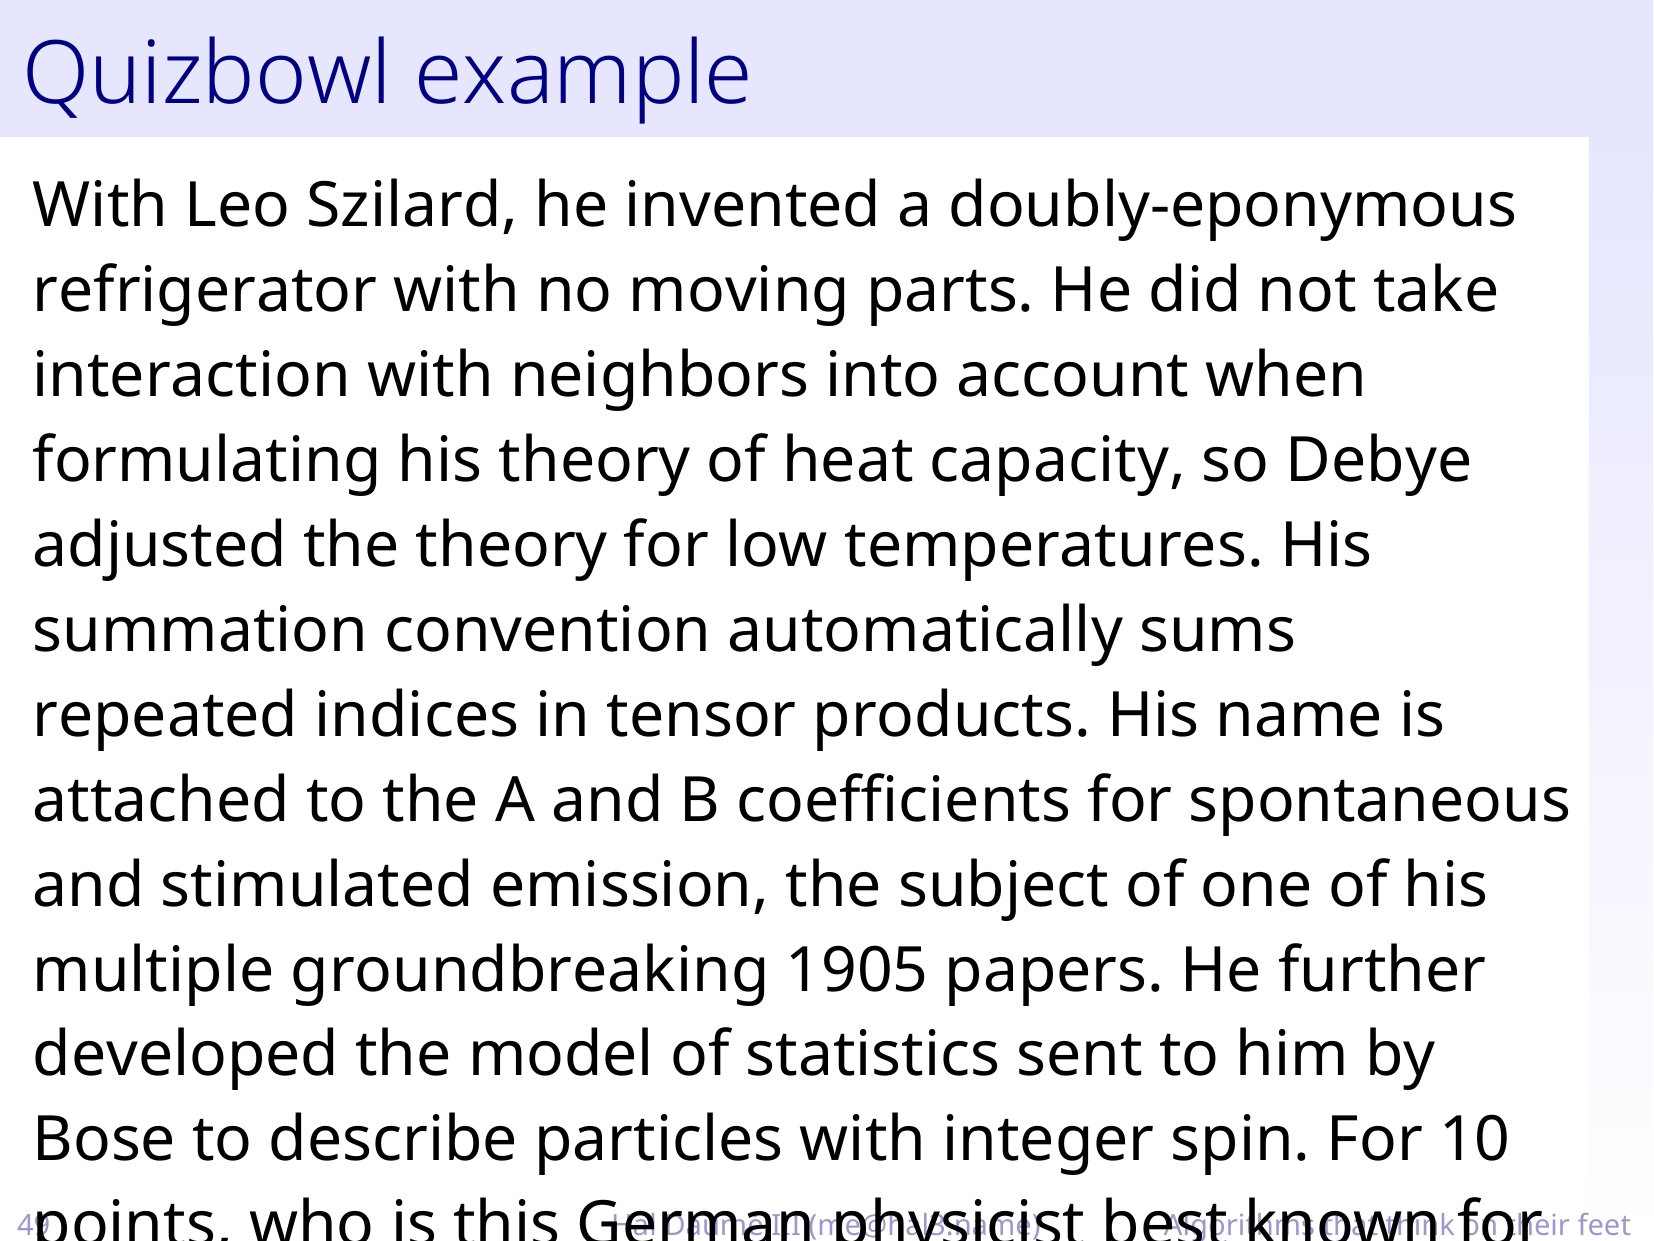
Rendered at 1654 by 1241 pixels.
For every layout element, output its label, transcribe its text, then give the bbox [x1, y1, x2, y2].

list With Leo Szilard, he invented a doubly-eponymous refrigerator with no moving parts. He did not take interaction with neighbors into account when formulating his theory of heat capacity, so Debye adjusted the theory for low temperatures. His summation convention automatically sums repeated indices in tensor products. His name is attached to the A and B coefficients for spontaneous and stimulated emission, the subject of one of his multiple groundbreaking 1905 papers. He further developed the model of statistics sent to him by Bose to describe particles with integer spin. For 10 points, who is this German physicist best known for formulating [32, 159, 1575, 1025]
title Quizbowl example [22, 8, 1639, 131]
